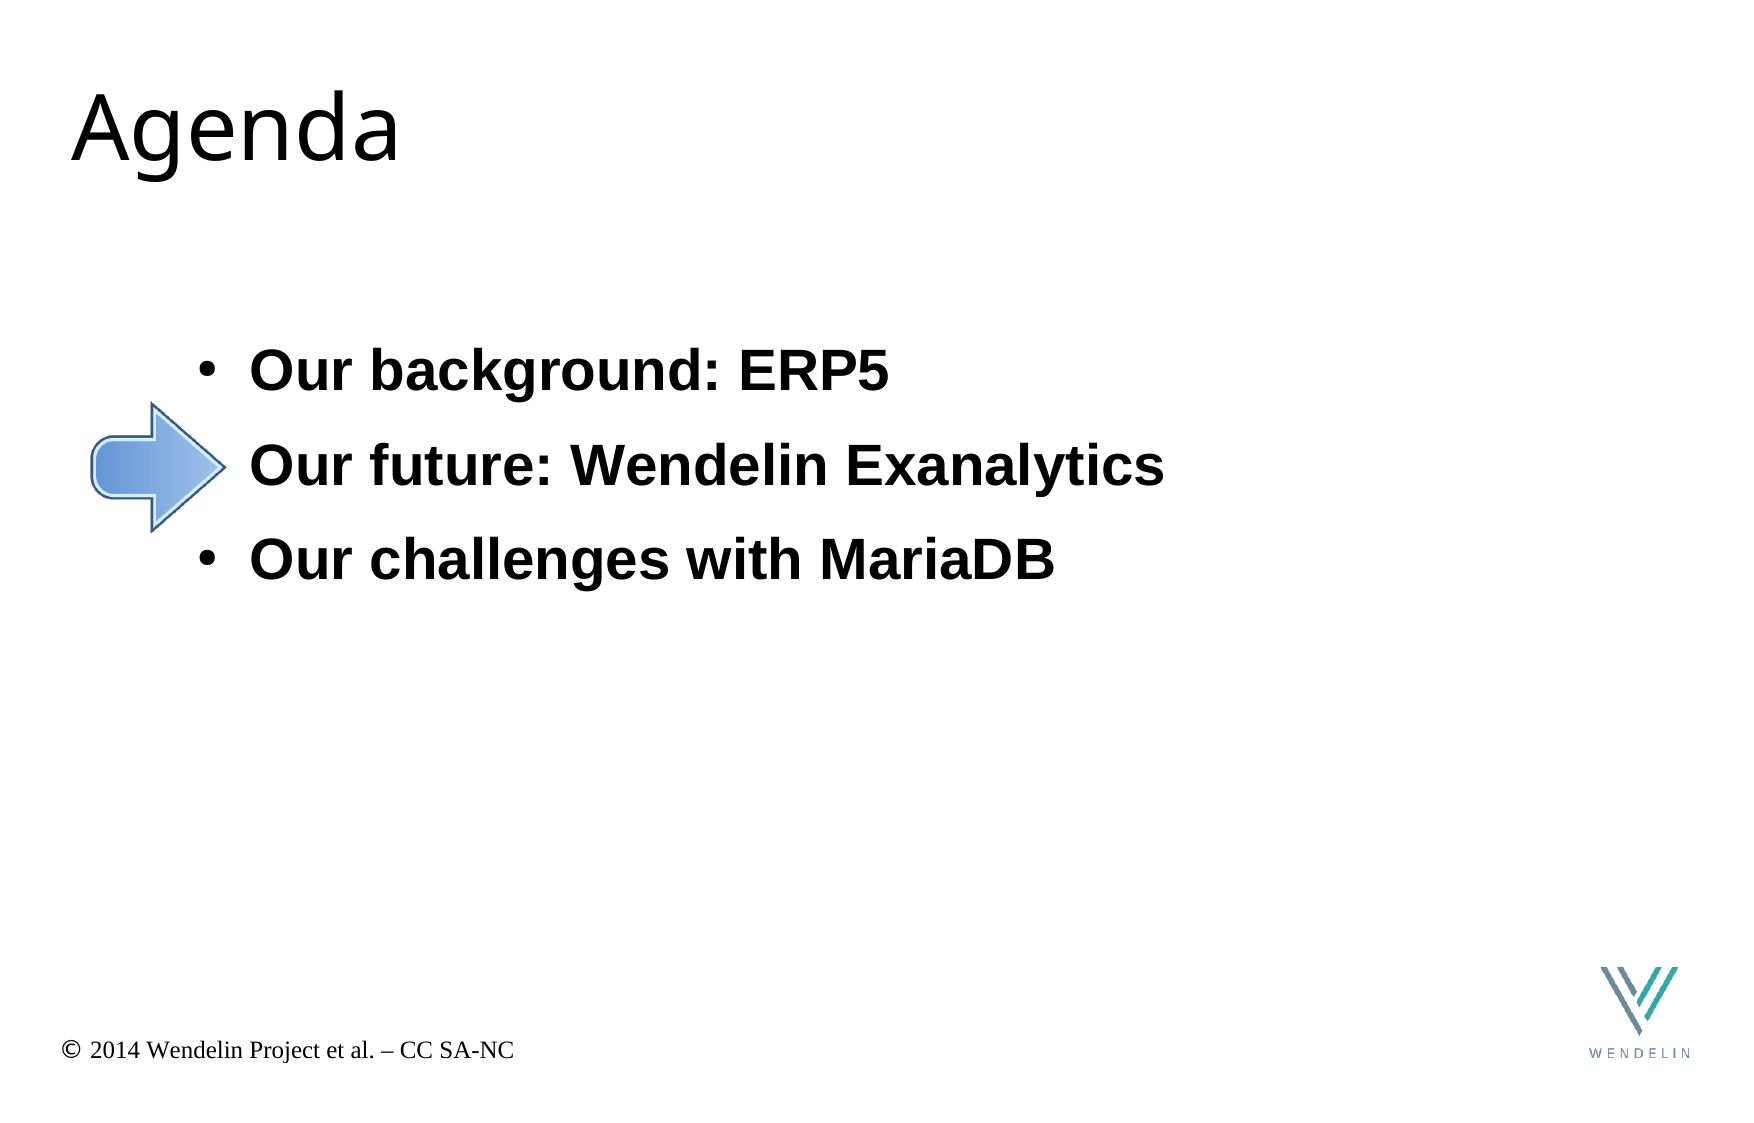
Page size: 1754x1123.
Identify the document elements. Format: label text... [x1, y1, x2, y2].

picture [85, 395, 231, 538]
list Our background: ERP5 Our future: Wendelin Exanalytics Our challenges with MariaDB [179, 338, 1577, 921]
title Agenda [71, 63, 1707, 187]
picture [1589, 967, 1689, 1058]
